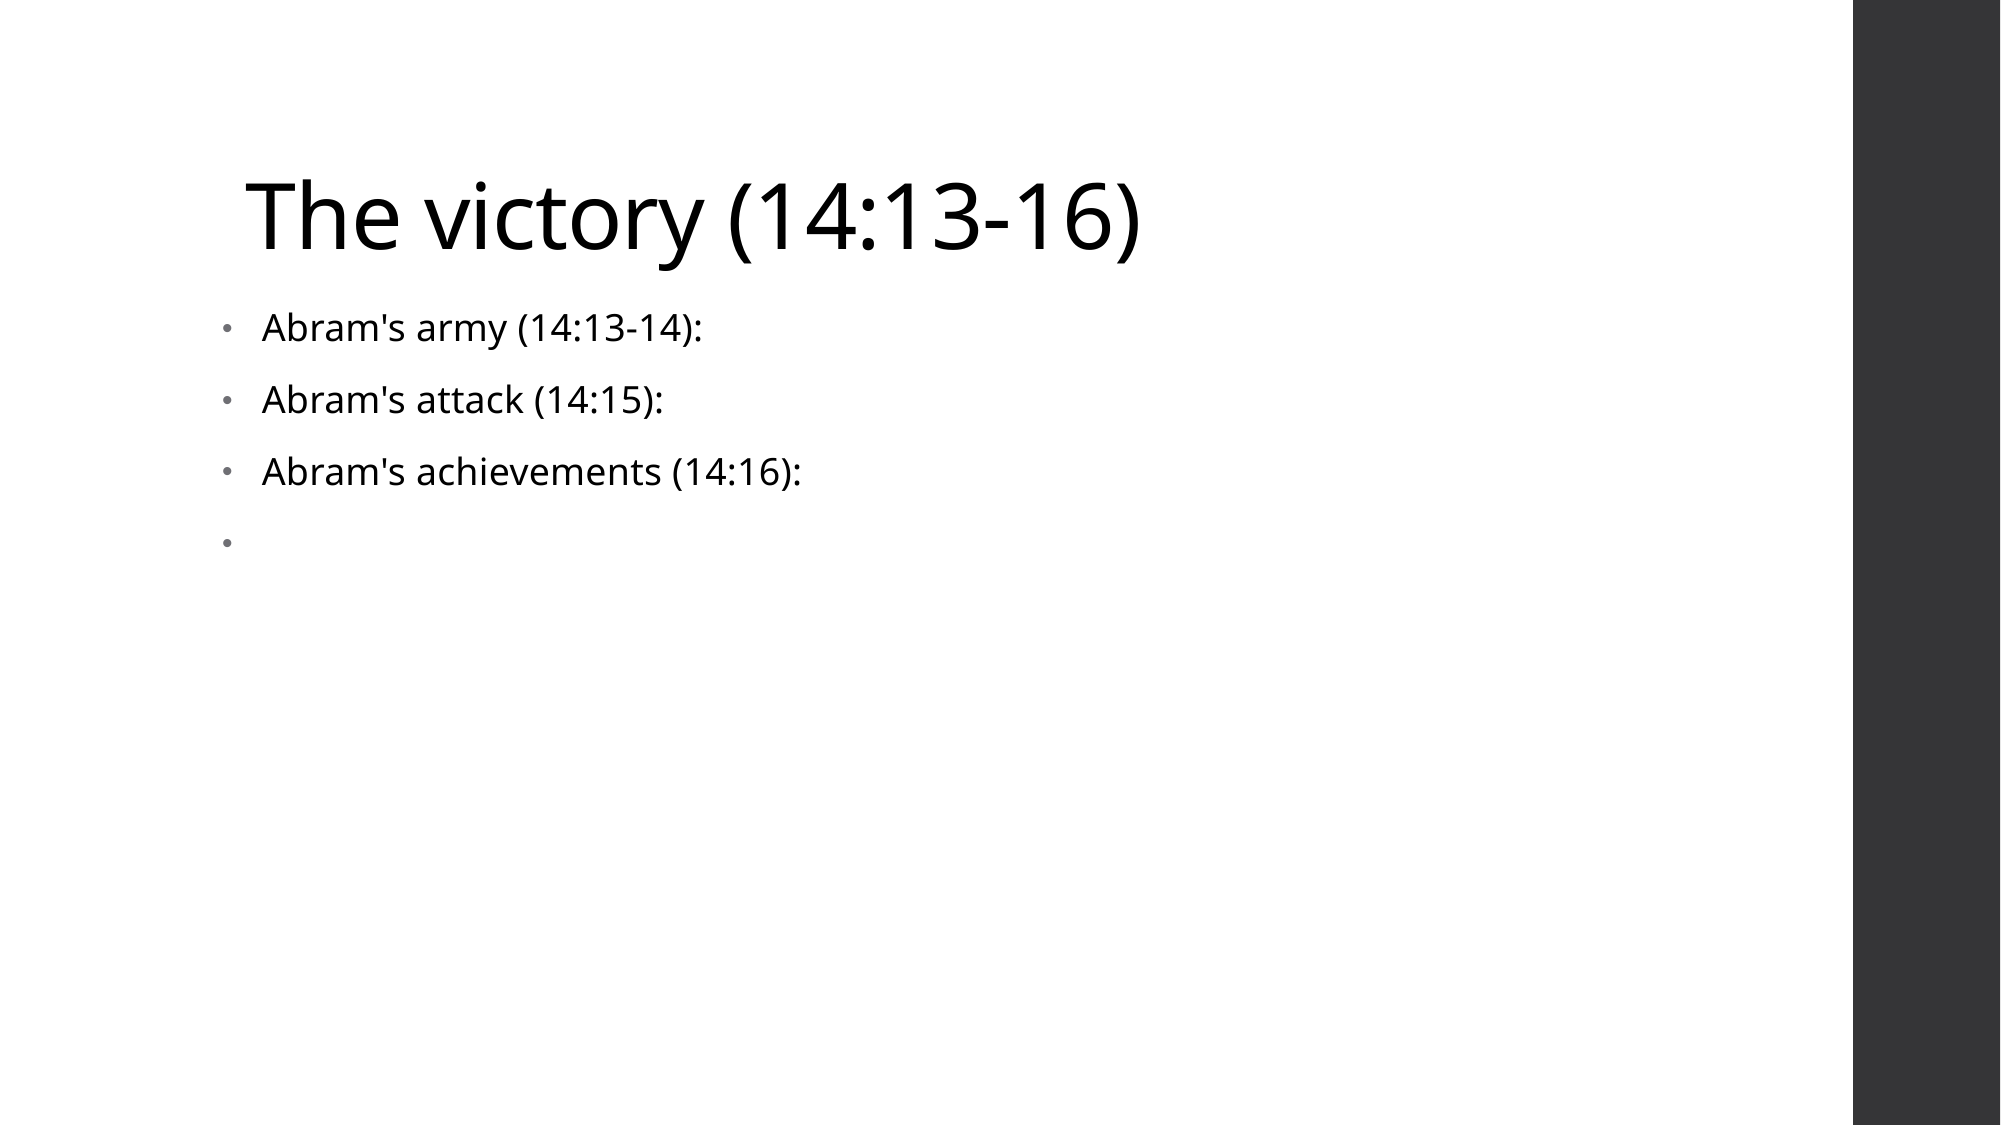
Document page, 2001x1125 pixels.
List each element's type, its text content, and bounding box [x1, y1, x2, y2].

title The victory (14:13-16) [206, 60, 1797, 278]
list Abram's army (14:13-14): Abram's attack (14:15): Abram's achievements (14:16): [206, 299, 1617, 1014]
